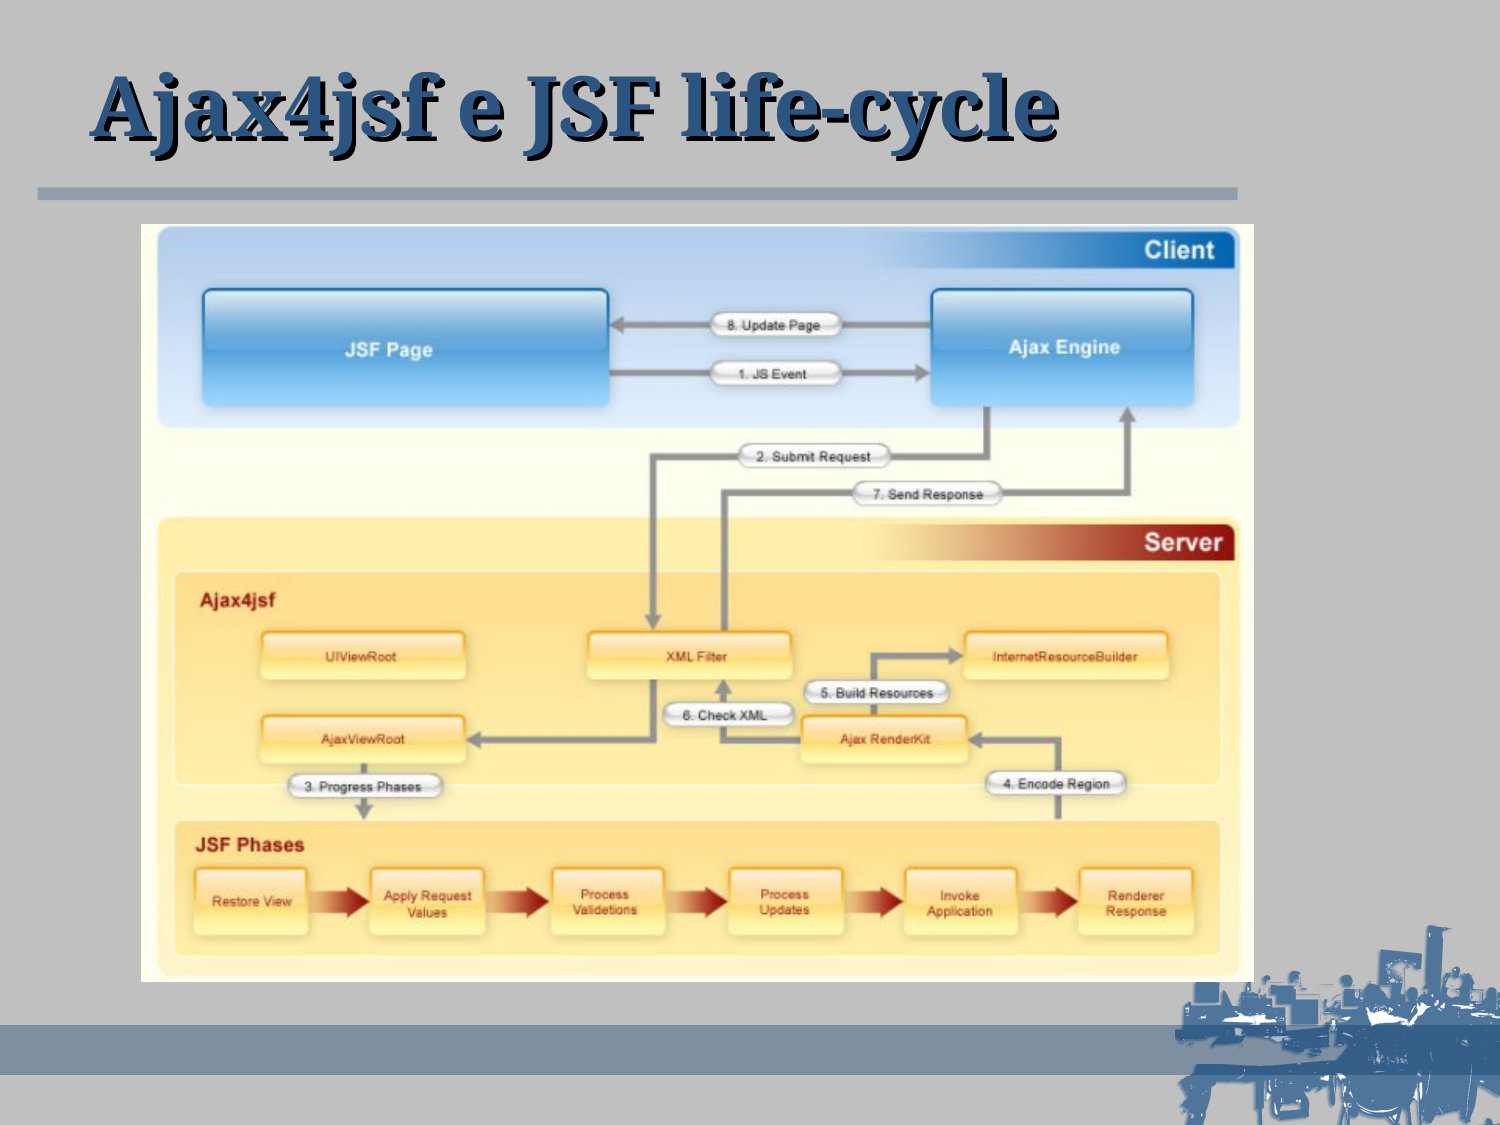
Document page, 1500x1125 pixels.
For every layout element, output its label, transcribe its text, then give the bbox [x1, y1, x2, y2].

picture [141, 224, 1254, 982]
title Ajax4jsf e JSF life-cycle [75, 45, 1426, 163]
